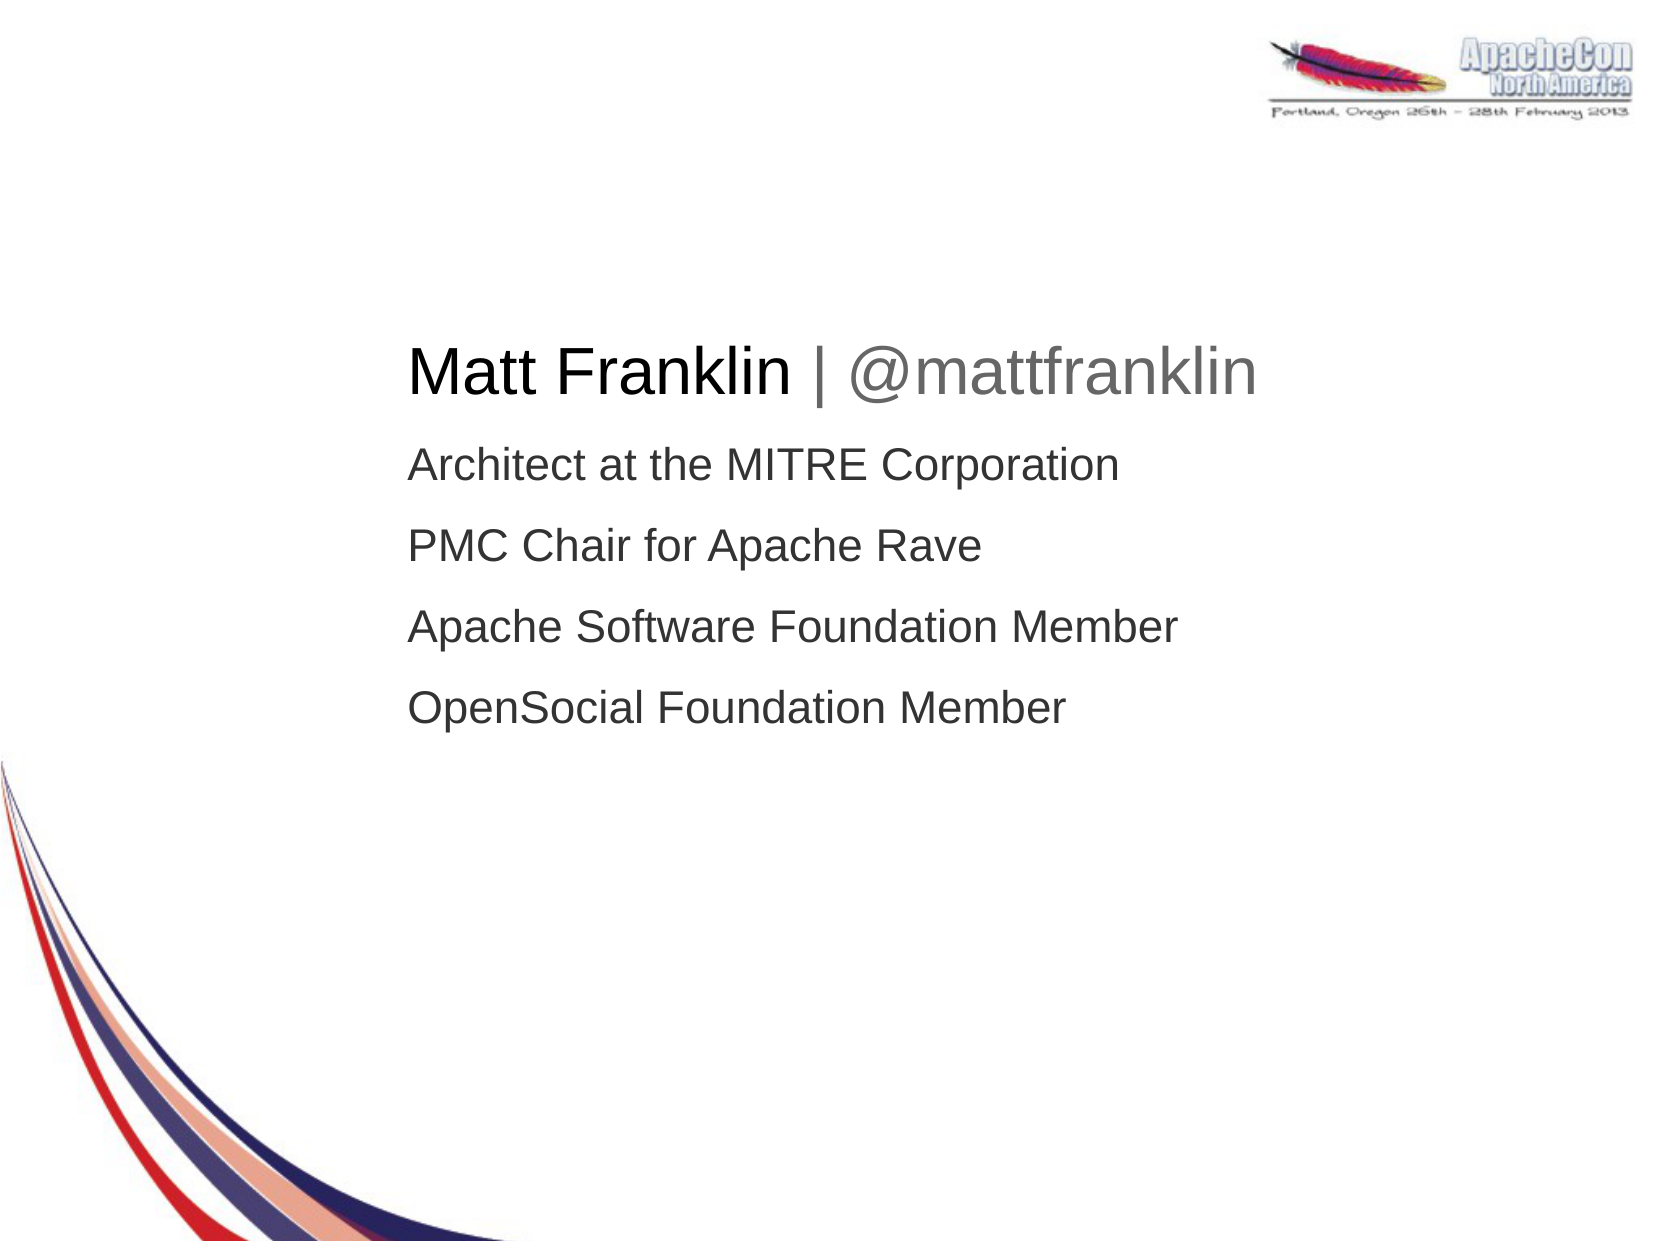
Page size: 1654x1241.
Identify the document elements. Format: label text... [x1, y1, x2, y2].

picture [0, 0, 1654, 1241]
list Matt Franklin | @mattfranklin Architect at the MITRE Corporation PMC Chair for Apache Rave Apache Software Foundation Member OpenSocial Foundation Member [336, 333, 1459, 1040]
